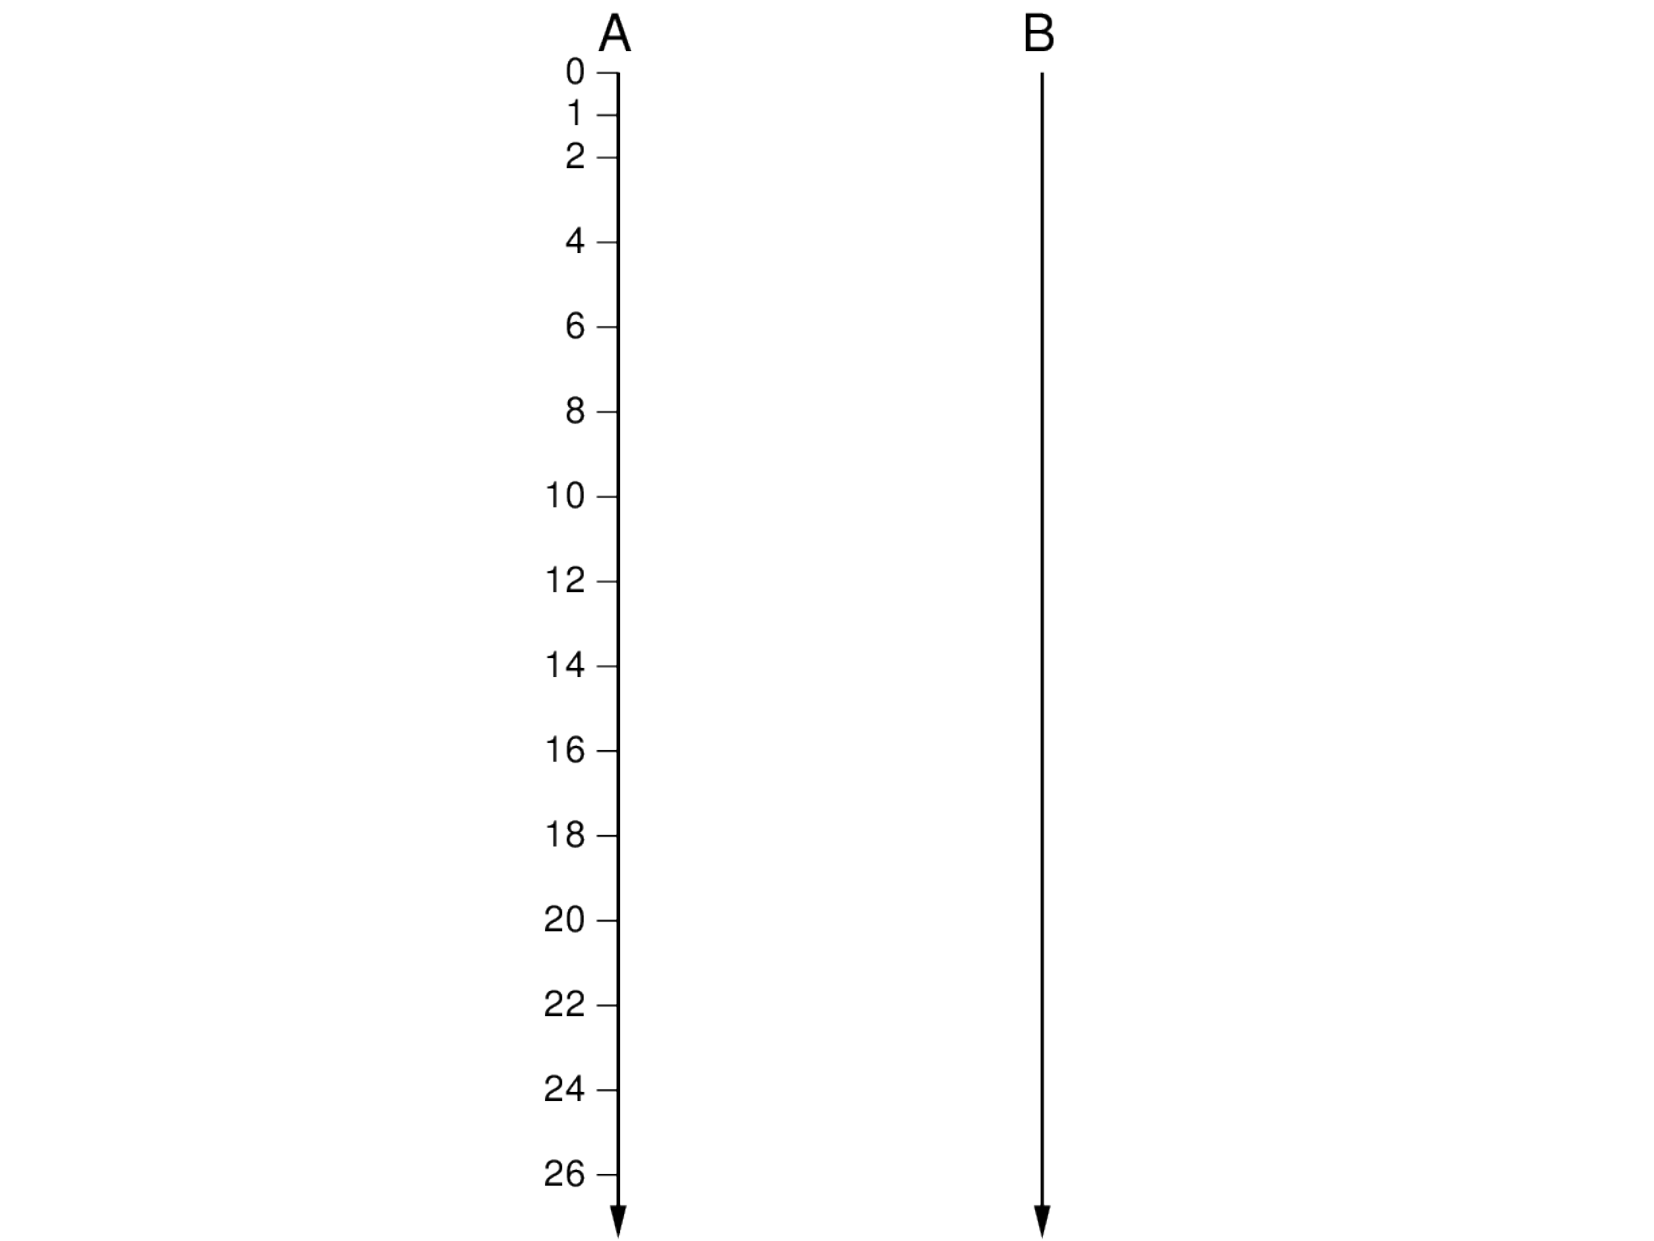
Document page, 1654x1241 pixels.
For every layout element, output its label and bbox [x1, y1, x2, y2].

picture [191, 3, 1474, 1241]
